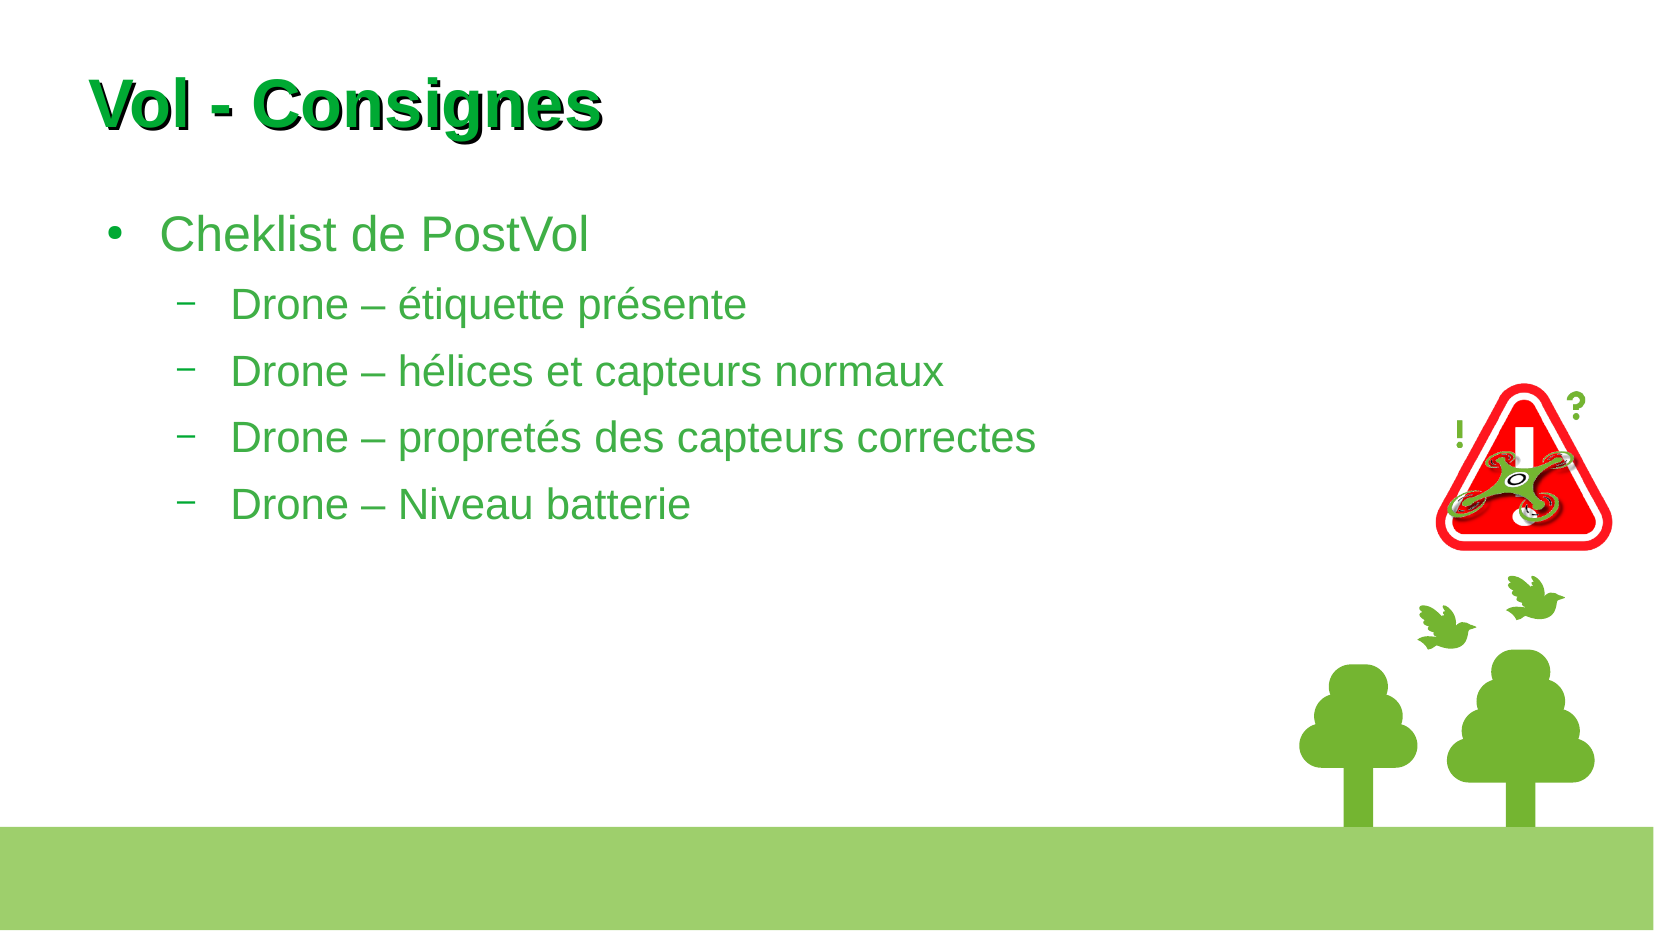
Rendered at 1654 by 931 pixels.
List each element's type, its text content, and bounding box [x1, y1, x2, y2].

picture [1416, 354, 1625, 568]
title Vol - Consignes [88, 29, 1565, 178]
list Cheklist de PostVol Drone – étiquette présente Drone – hélices et capteurs normaux Drone – propretés des capteurs correctes Drone – Niveau batterie [88, 206, 1329, 798]
